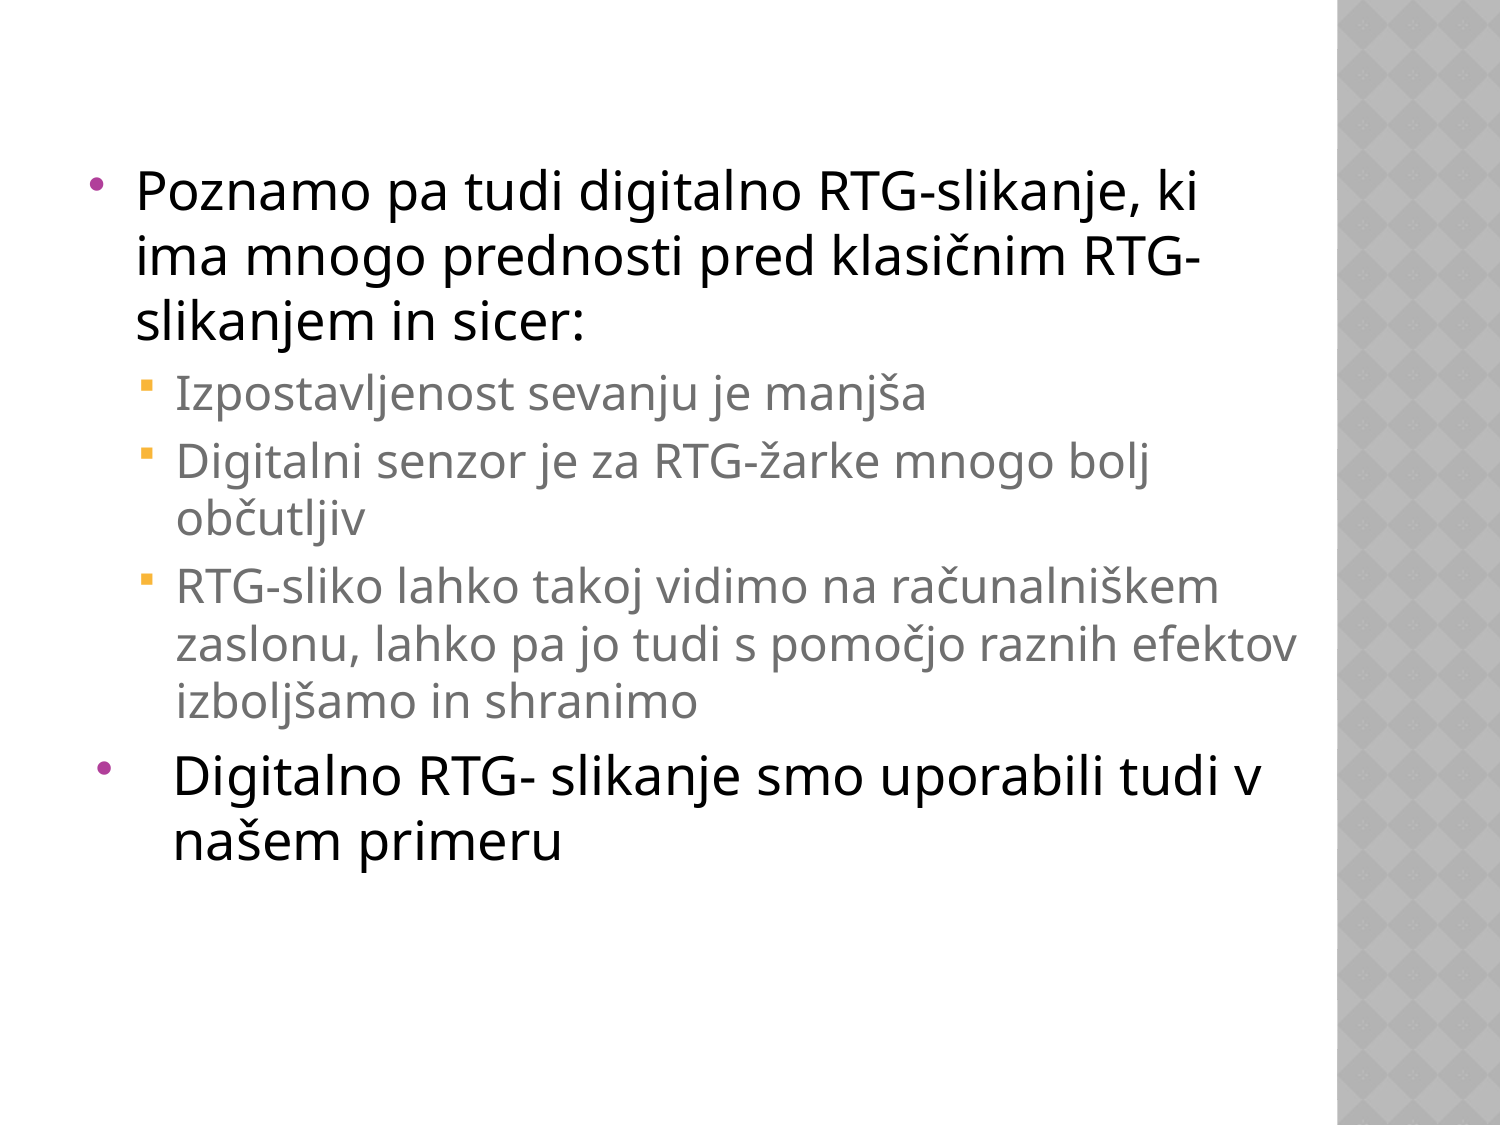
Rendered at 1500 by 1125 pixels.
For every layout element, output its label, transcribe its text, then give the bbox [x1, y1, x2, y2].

list Poznamo pa tudi digitalno RTG-slikanje, ki ima mnogo prednosti pred klasičnim RTG-slikanjem in sicer: Izpostavljenost sevanju je manjša Digitalni senzor je za RTG-žarke mnogo bolj občutljiv RTG-sliko lahko takoj vidimo na računalniškem zaslonu, lahko pa jo tudi s pomočjo raznih efektov izboljšamo in shranimo Digitalno RTG- slikanje smo uporabili tudi v našem primeru [75, 148, 1317, 1005]
